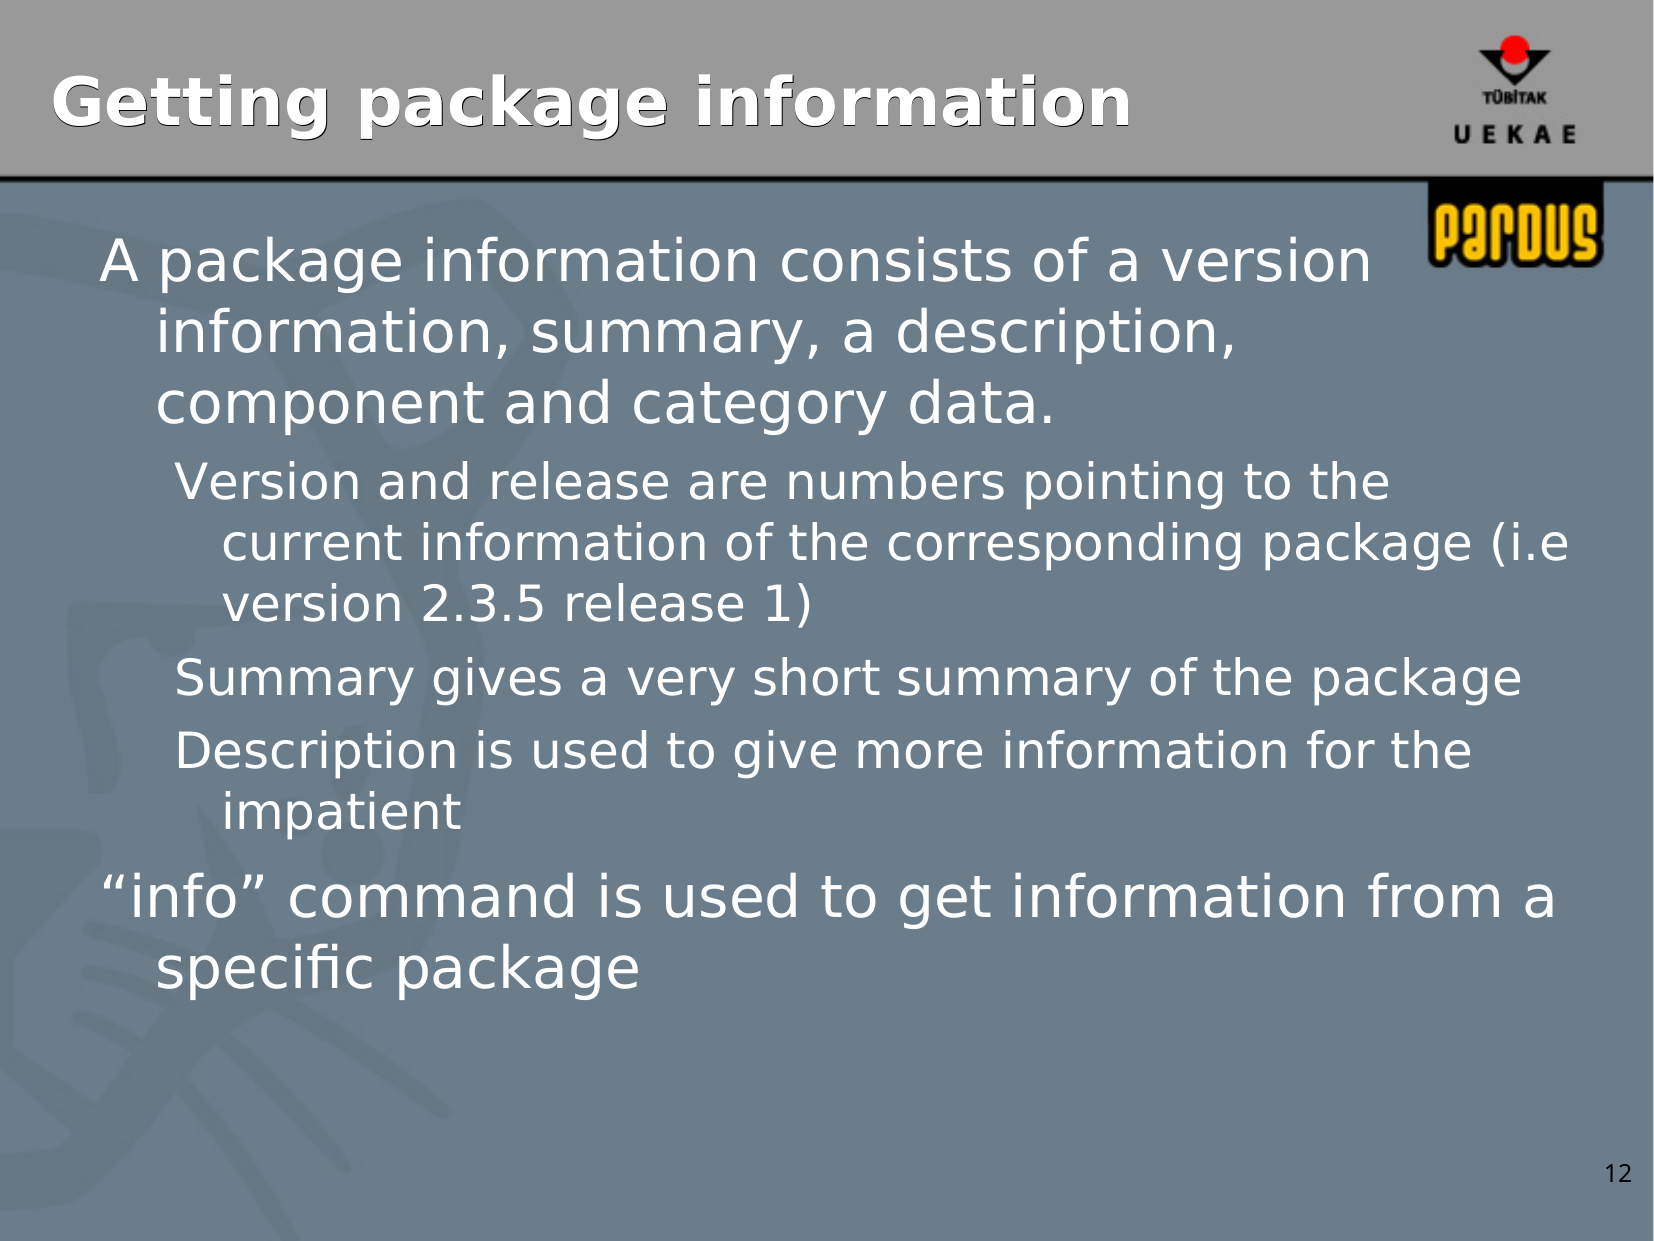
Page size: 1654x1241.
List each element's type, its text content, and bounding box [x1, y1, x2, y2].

picture [0, 0, 1654, 1241]
list A package information consists of a version information, summary, a description, component and category data. Version and release are numbers pointing to the current information of the corresponding package (i.e version 2.3.5 release 1) Summary gives a very short summary of the package Description is used to give more information for the impatient “info” command is used to get information from a specific package [84, 216, 1595, 1007]
title Getting package information [35, 43, 1449, 158]
